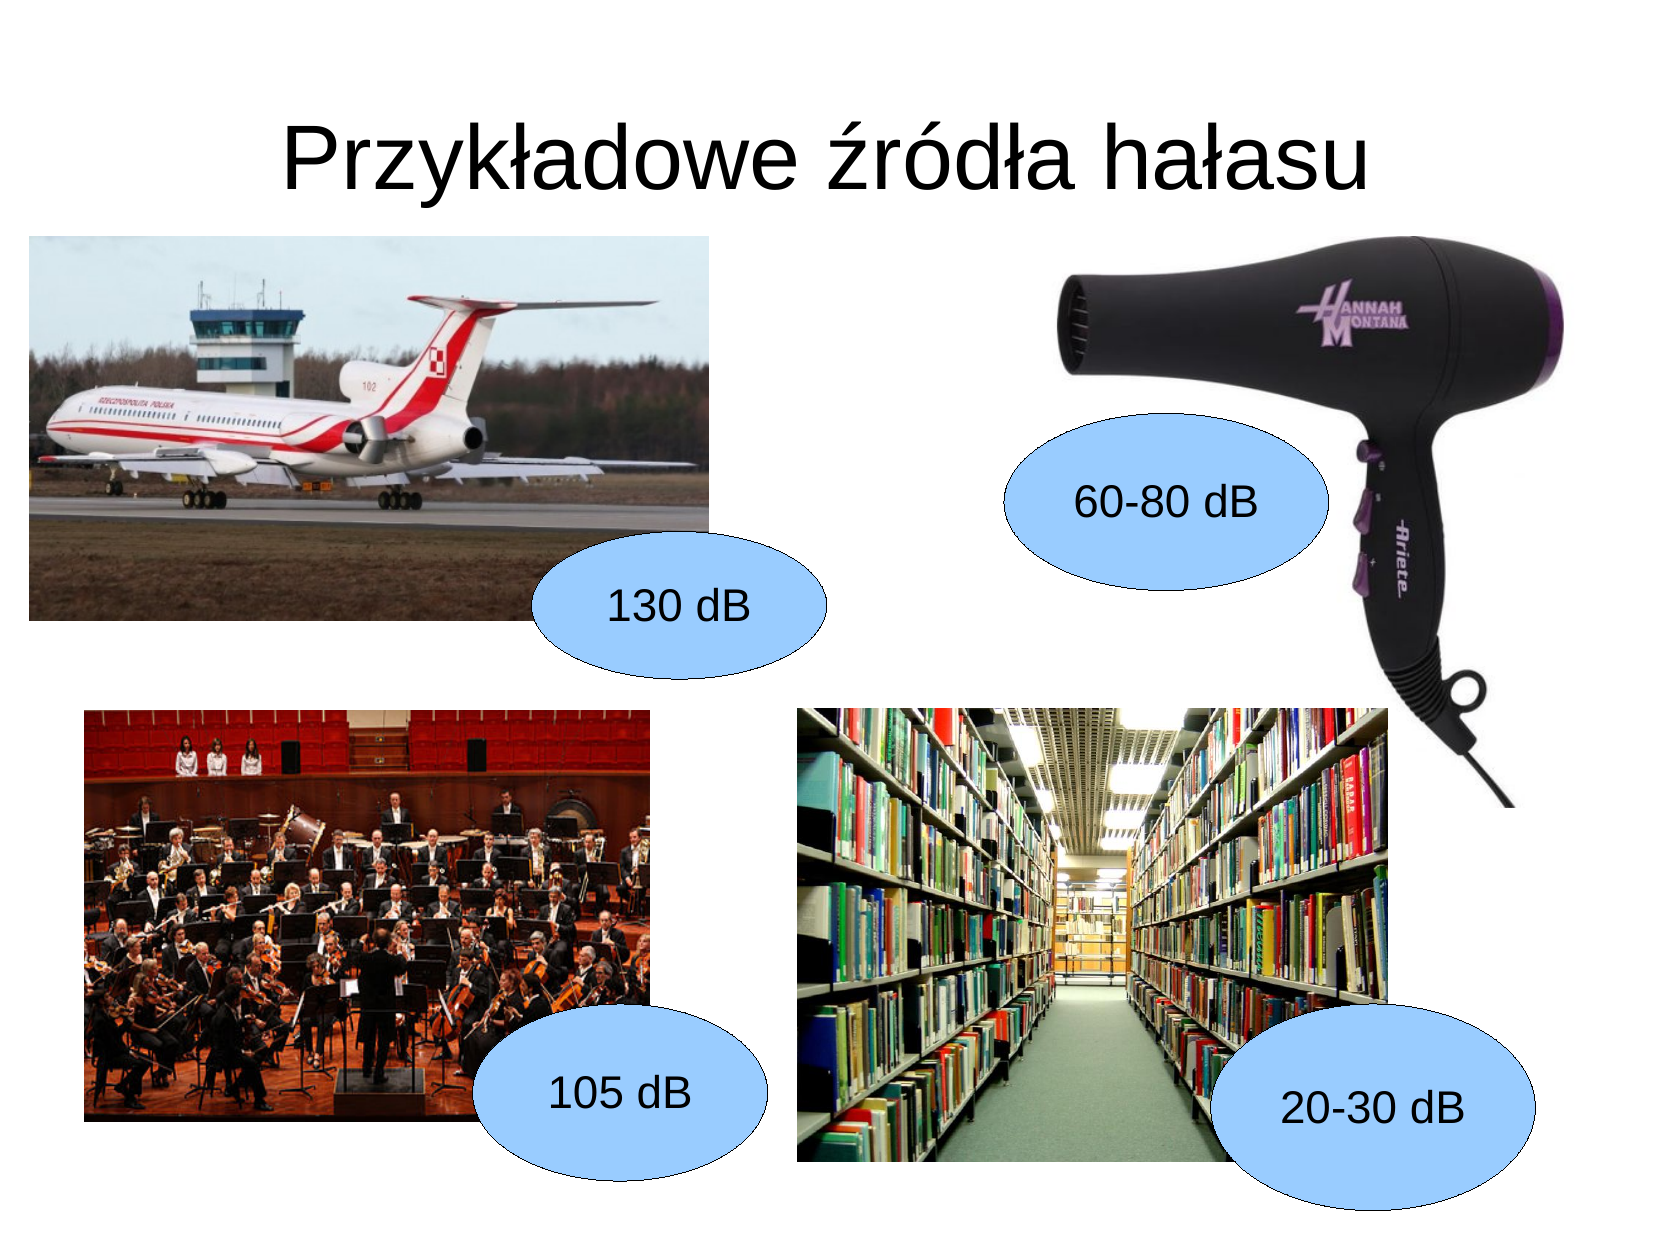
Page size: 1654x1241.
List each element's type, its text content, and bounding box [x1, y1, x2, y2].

title Przykładowe źródła hałasu [82, 49, 1571, 257]
text_box 60-80 dB [1003, 413, 1329, 591]
picture [84, 711, 650, 1123]
picture [797, 236, 1618, 1162]
picture [29, 236, 709, 621]
text_box 130 dB [531, 531, 827, 680]
text_box 105 dB [472, 1003, 768, 1182]
text_box 20-30 dB [1210, 1003, 1536, 1211]
